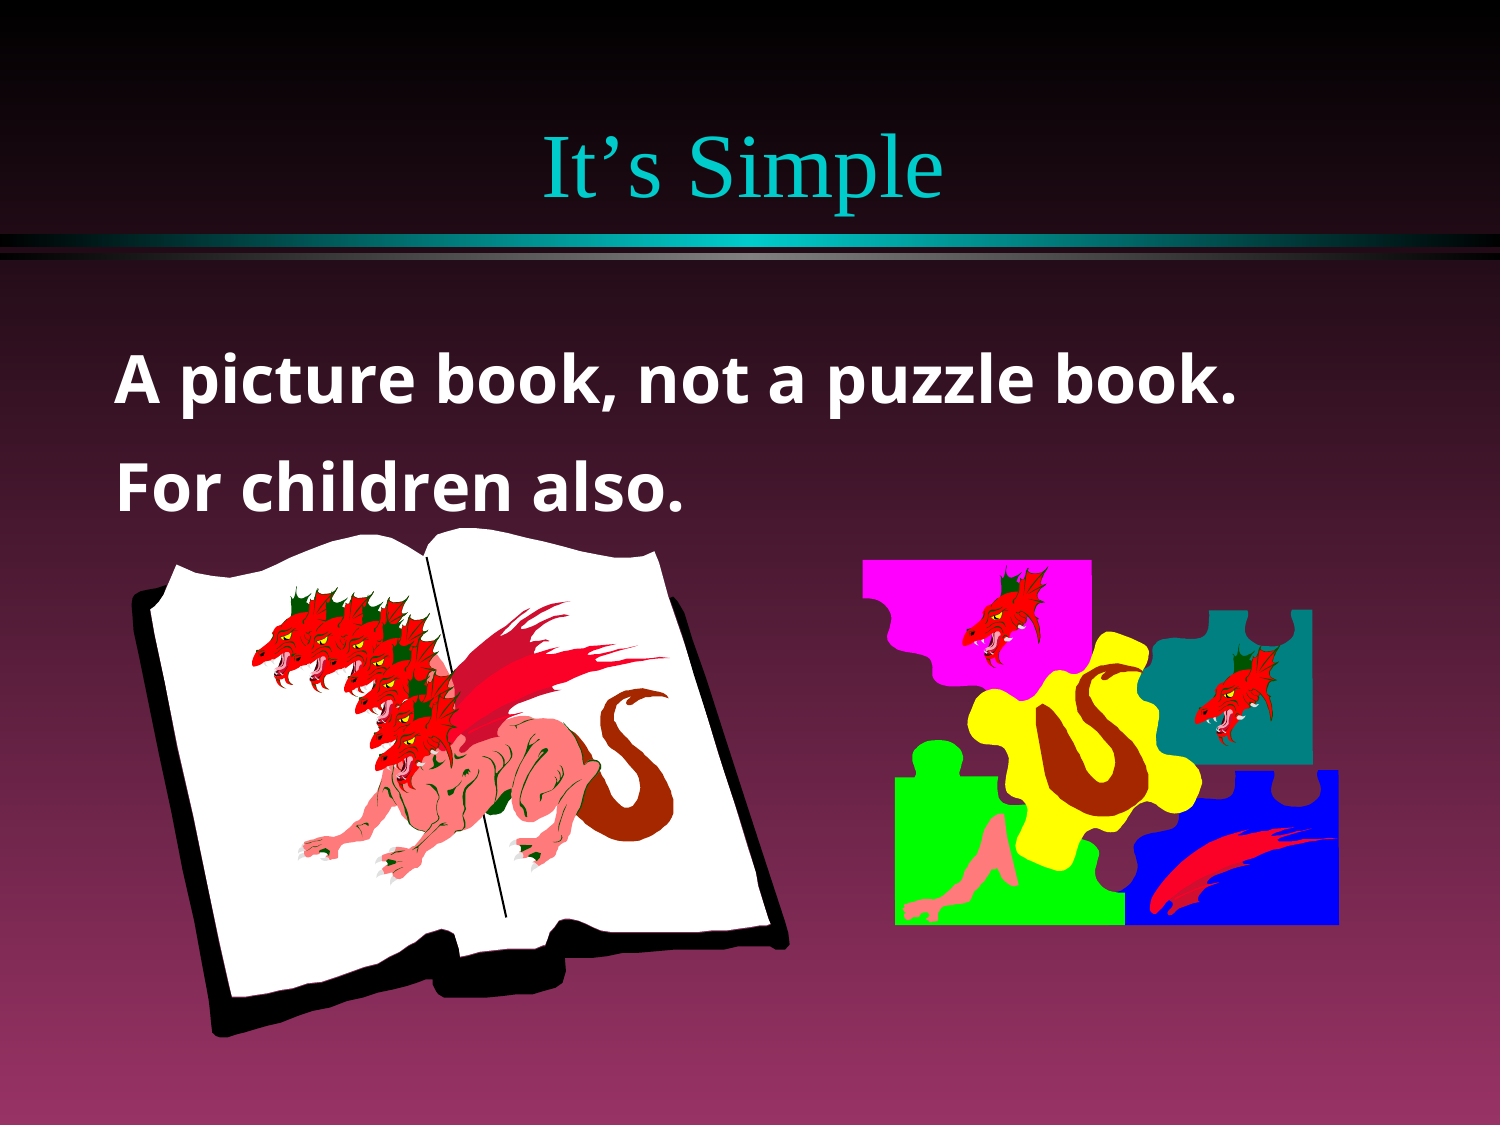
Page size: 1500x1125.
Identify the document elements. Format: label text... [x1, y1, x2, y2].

title It’s Simple [99, 37, 1388, 225]
text_box [131, 528, 790, 1038]
text_box [862, 559, 1340, 926]
list A picture book, not a puzzle book. For children also. [99, 324, 1388, 1001]
